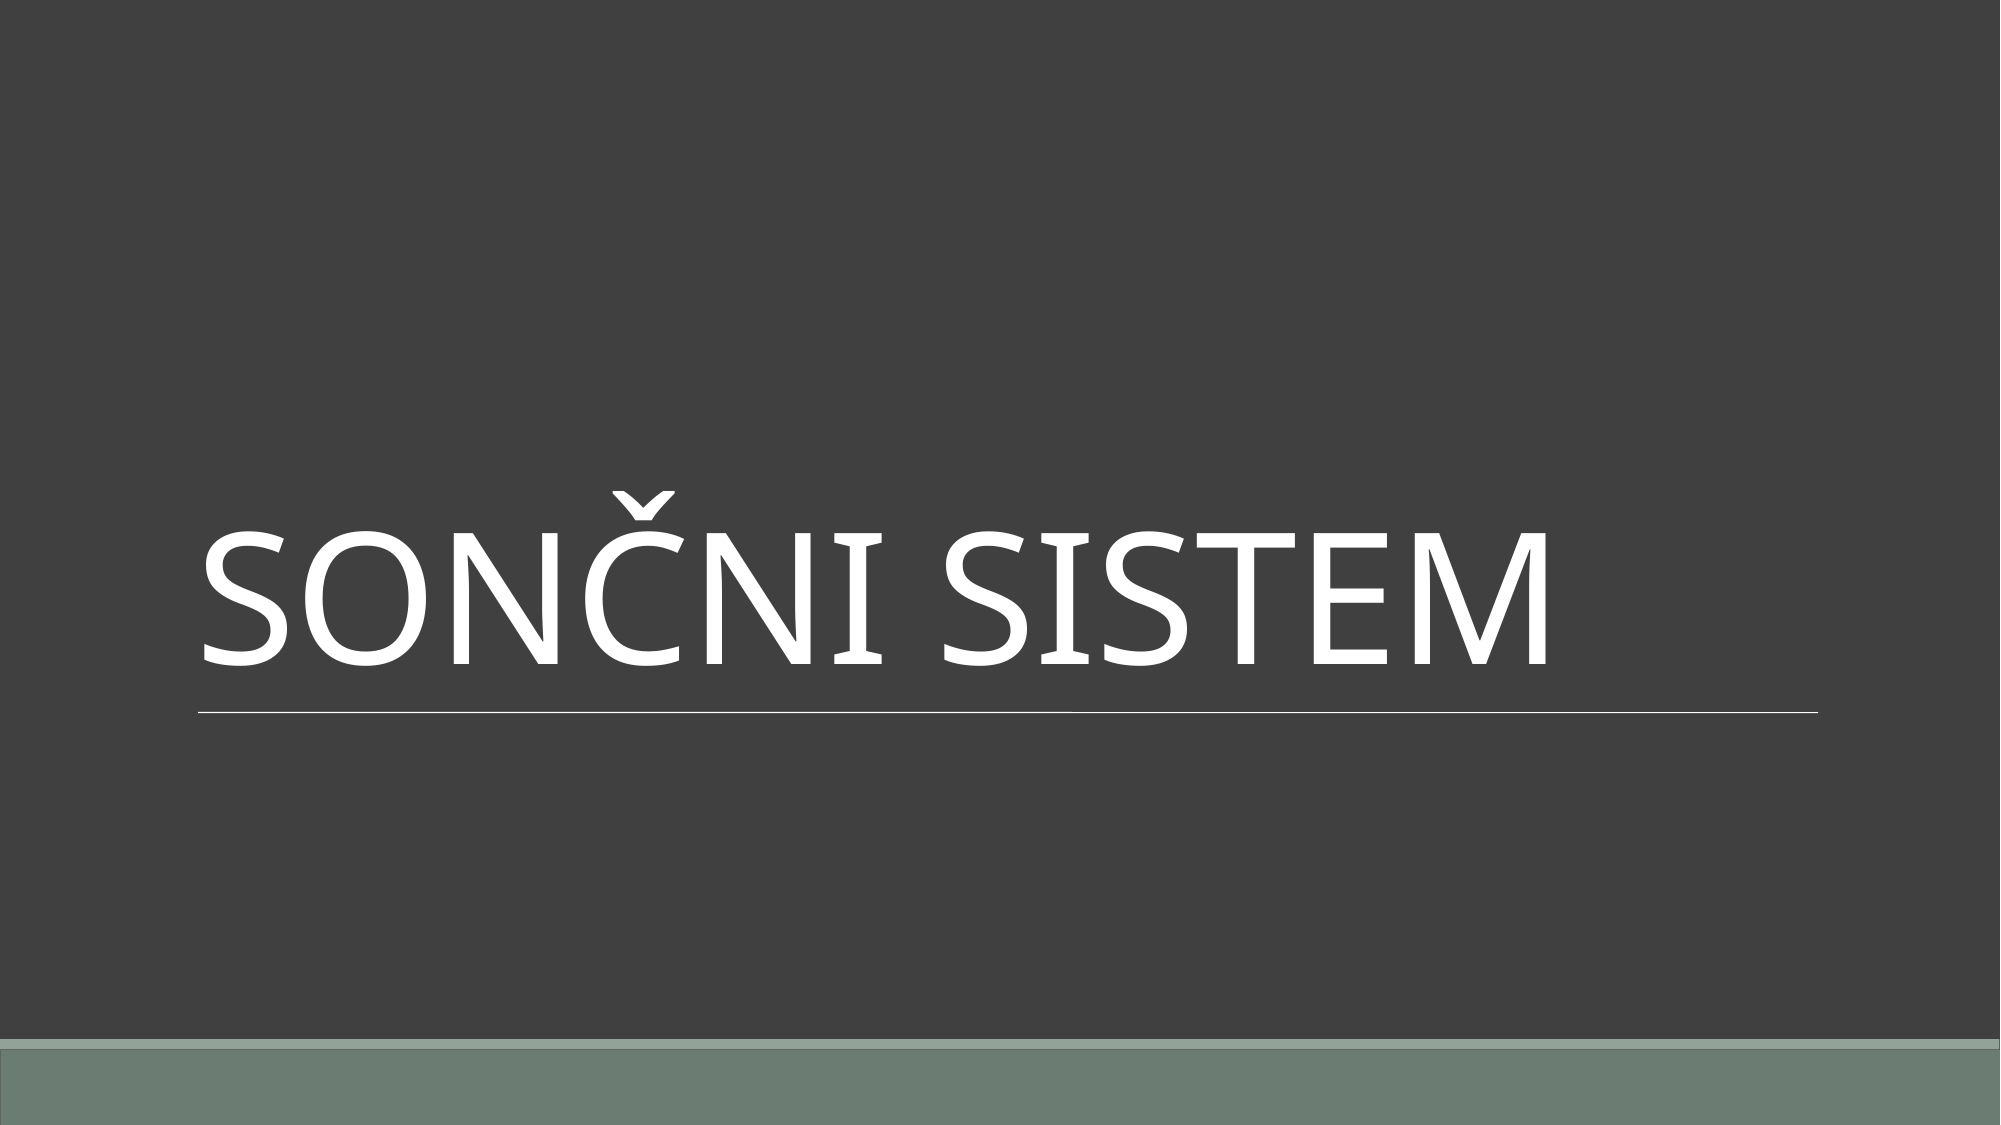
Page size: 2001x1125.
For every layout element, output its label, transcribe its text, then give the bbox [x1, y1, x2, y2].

title SONČNI SISTEM [180, 124, 1830, 710]
